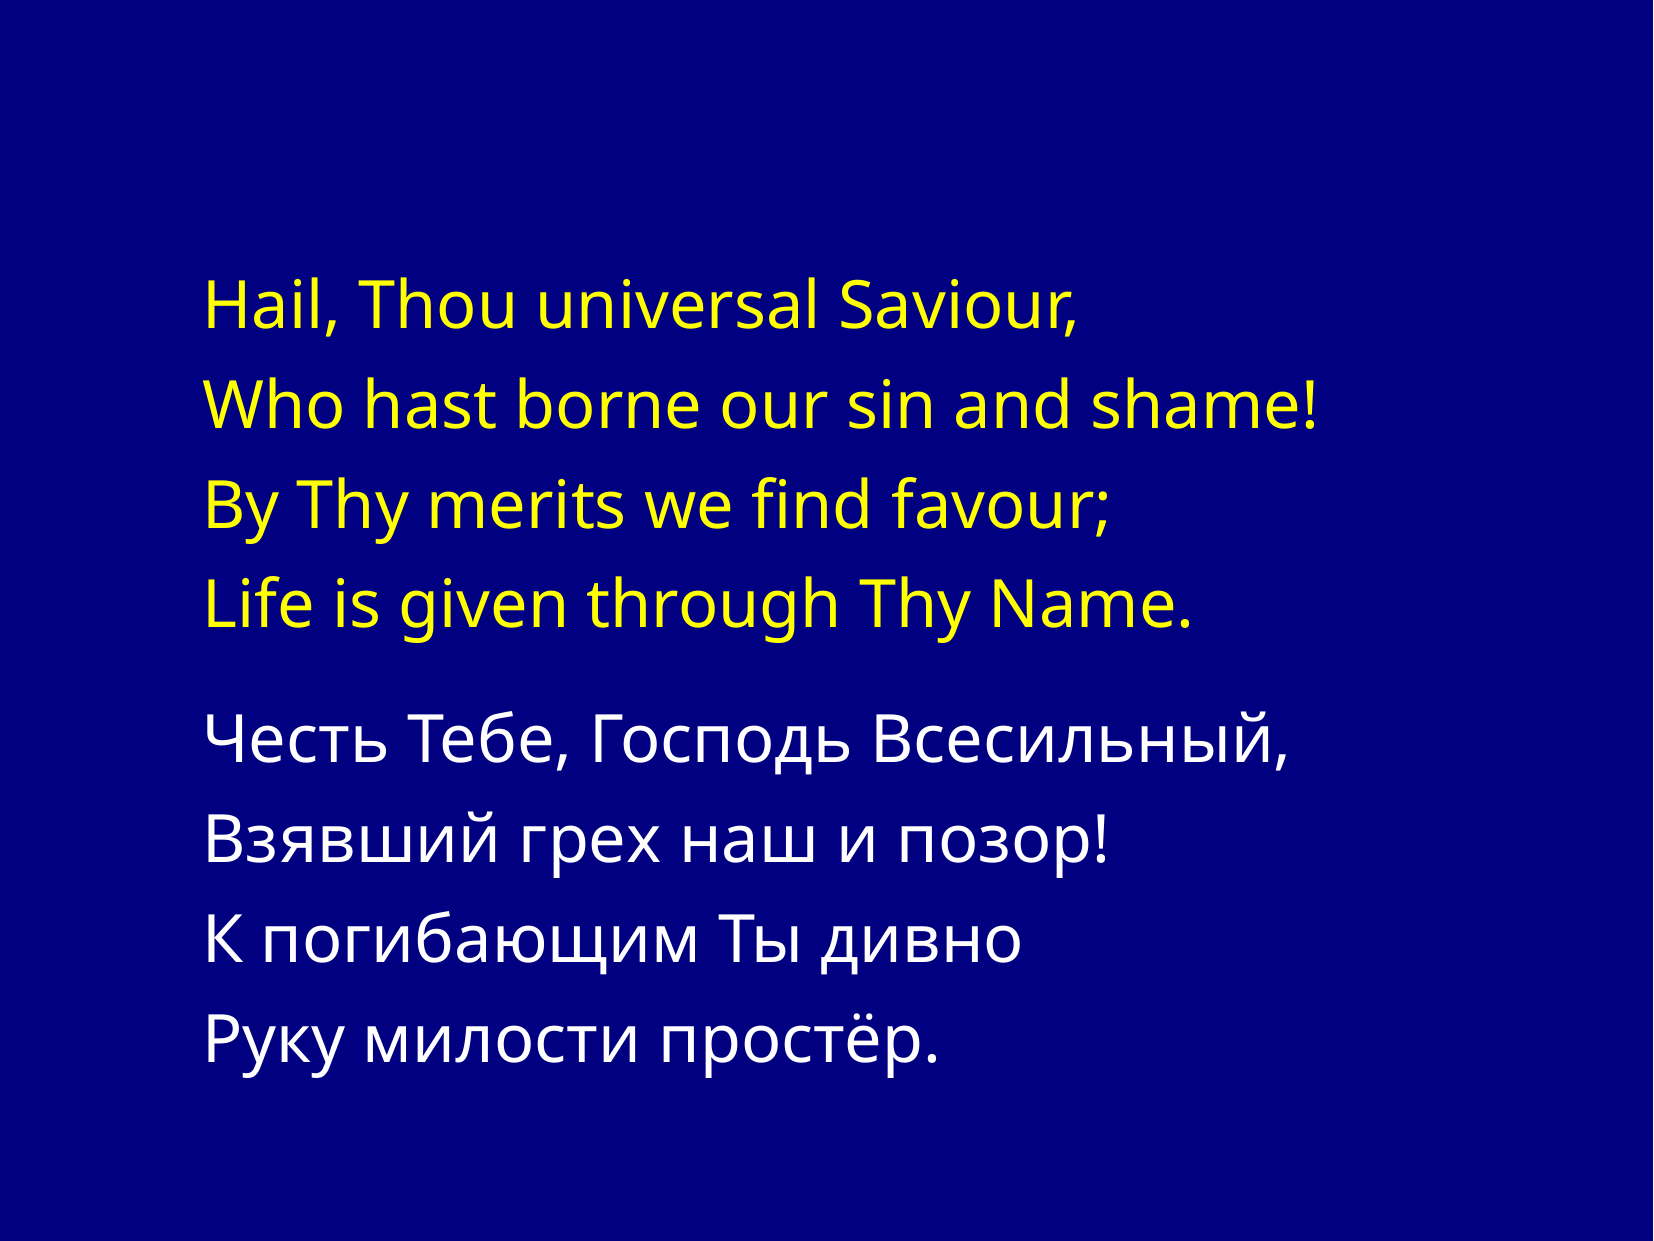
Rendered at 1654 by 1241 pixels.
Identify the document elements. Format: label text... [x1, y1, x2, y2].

text_box Честь Тебе, Господь Всесильный, Взявший грех наш и позор! К погибающим Ты дивно Руку милости простёр. [75, 675, 1576, 1163]
text_box Hail, Thou universal Saviour, Who hast borne our sin and shame! By Thy merits we find favour; Life is given through Thy Name. [75, 150, 1576, 638]
